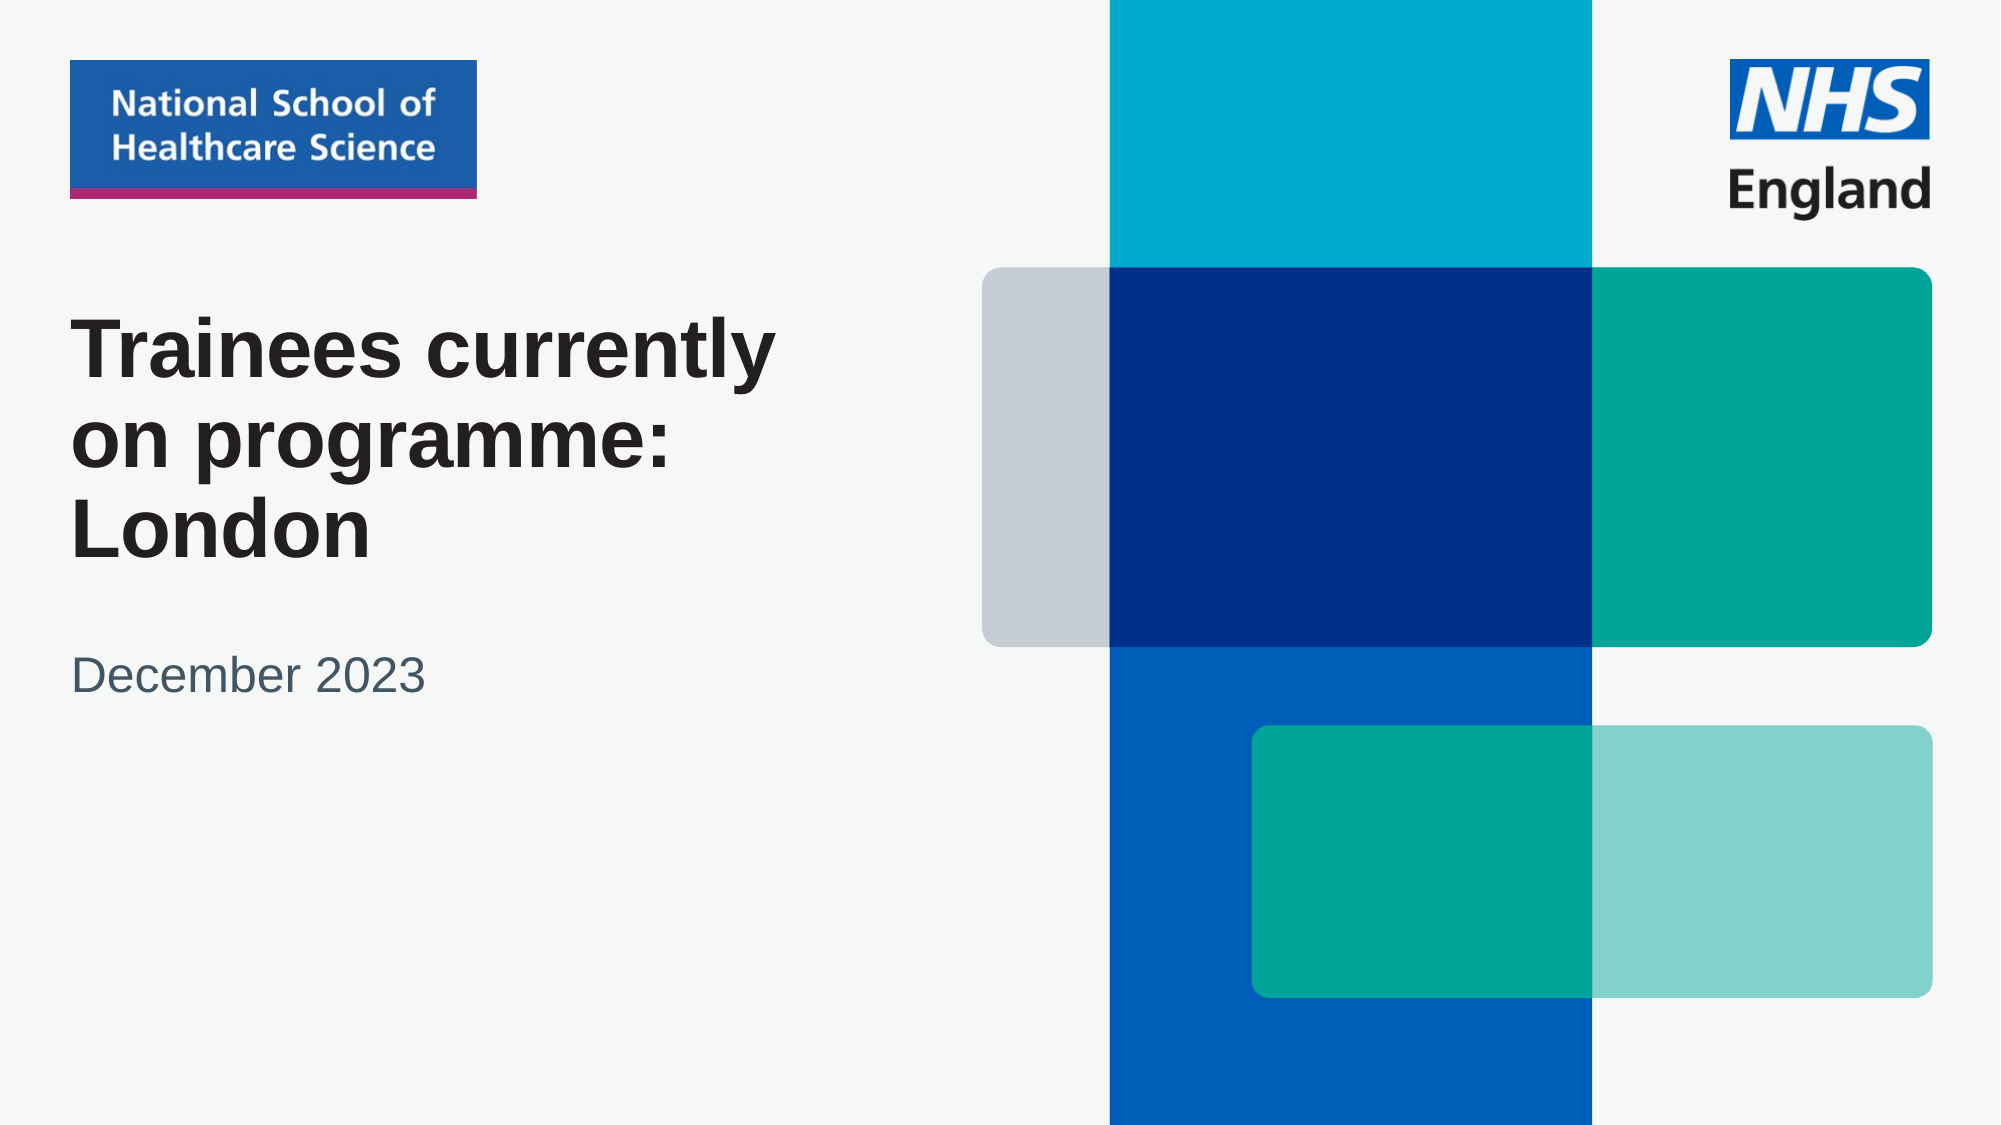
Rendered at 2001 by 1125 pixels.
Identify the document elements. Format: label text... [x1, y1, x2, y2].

subtitle December 2023 [70, 649, 1014, 709]
title Trainees currently on programme: London [70, 202, 893, 614]
picture [70, 60, 477, 199]
